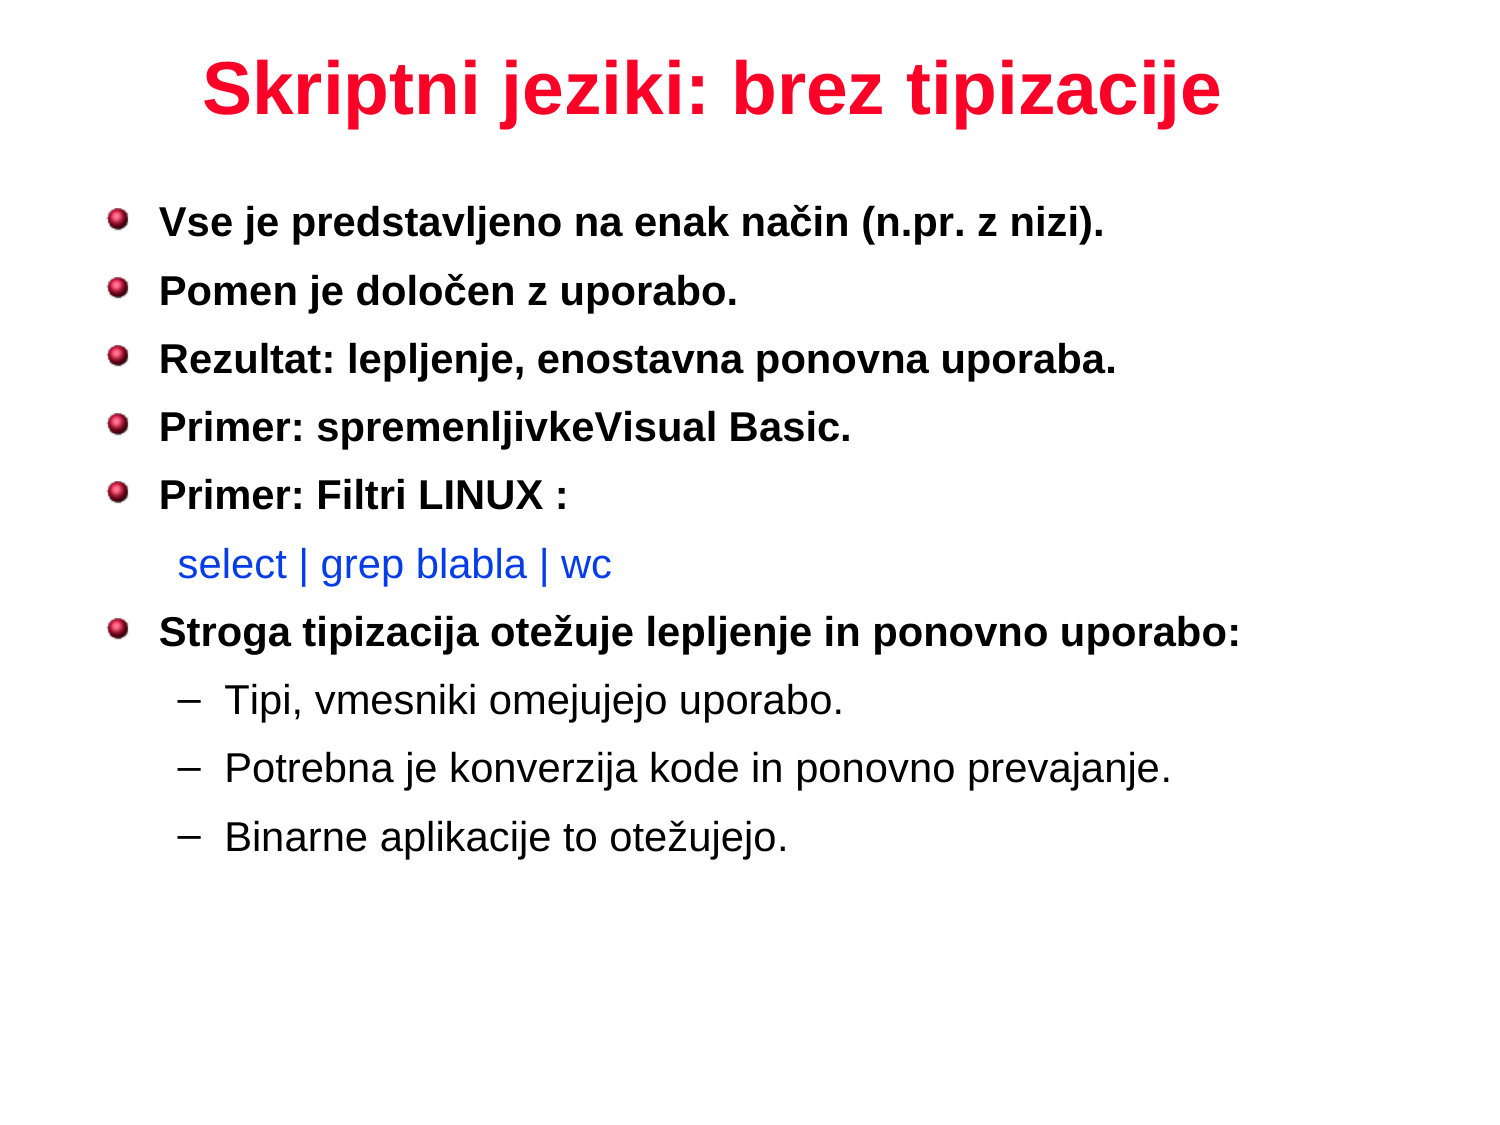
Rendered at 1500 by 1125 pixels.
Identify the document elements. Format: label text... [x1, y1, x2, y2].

title Skriptni jeziki: brez tipizacije [87, 6, 1338, 138]
list Vse je predstavljeno na enak način (n.pr. z nizi). Pomen je določen z uporabo. Rezultat: lepljenje, enostavna ponovna uporaba. Primer: spremenljivkeVisual Basic. Primer: Filtri LINUX : select | grep blabla | wc Stroga tipizacija otežuje lepljenje in ponovno uporabo: Tipi, vmesniki omejujejo uporabo. Potrebna je konverzija kode in ponovno prevajanje. Binarne aplikacije to otežujejo. [87, 187, 1438, 938]
